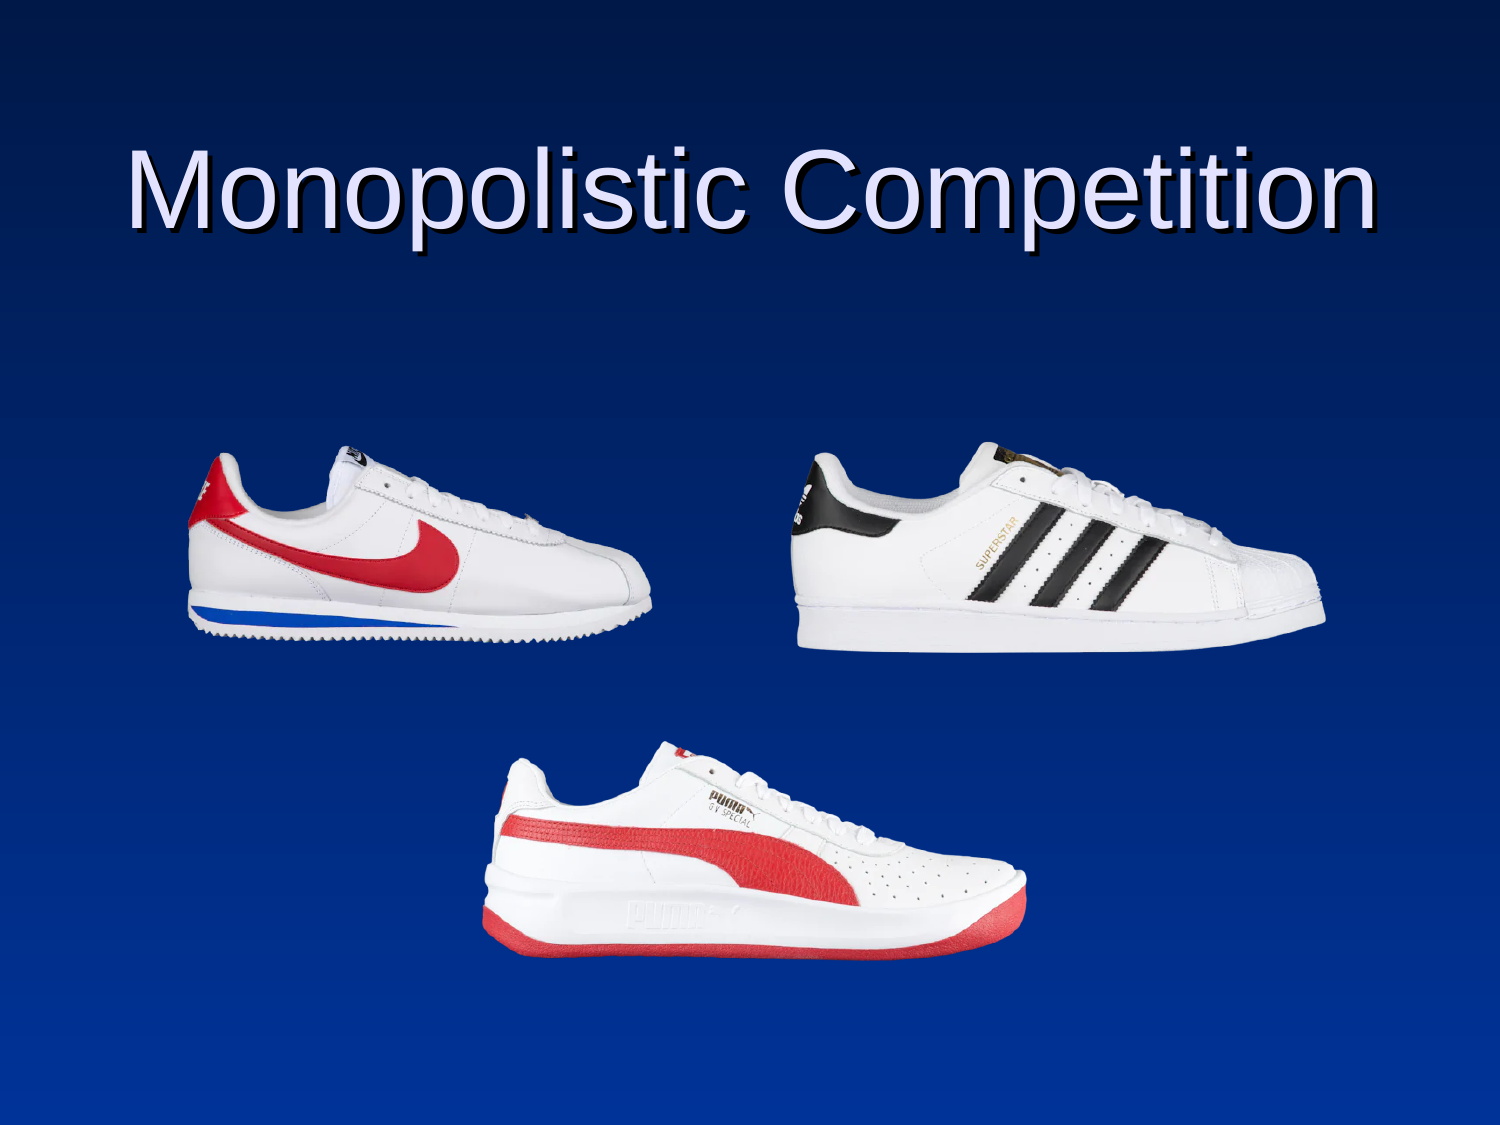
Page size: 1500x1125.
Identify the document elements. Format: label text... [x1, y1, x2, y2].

picture [176, 269, 1336, 1125]
title Monopolistic Competition [76, 90, 1427, 277]
